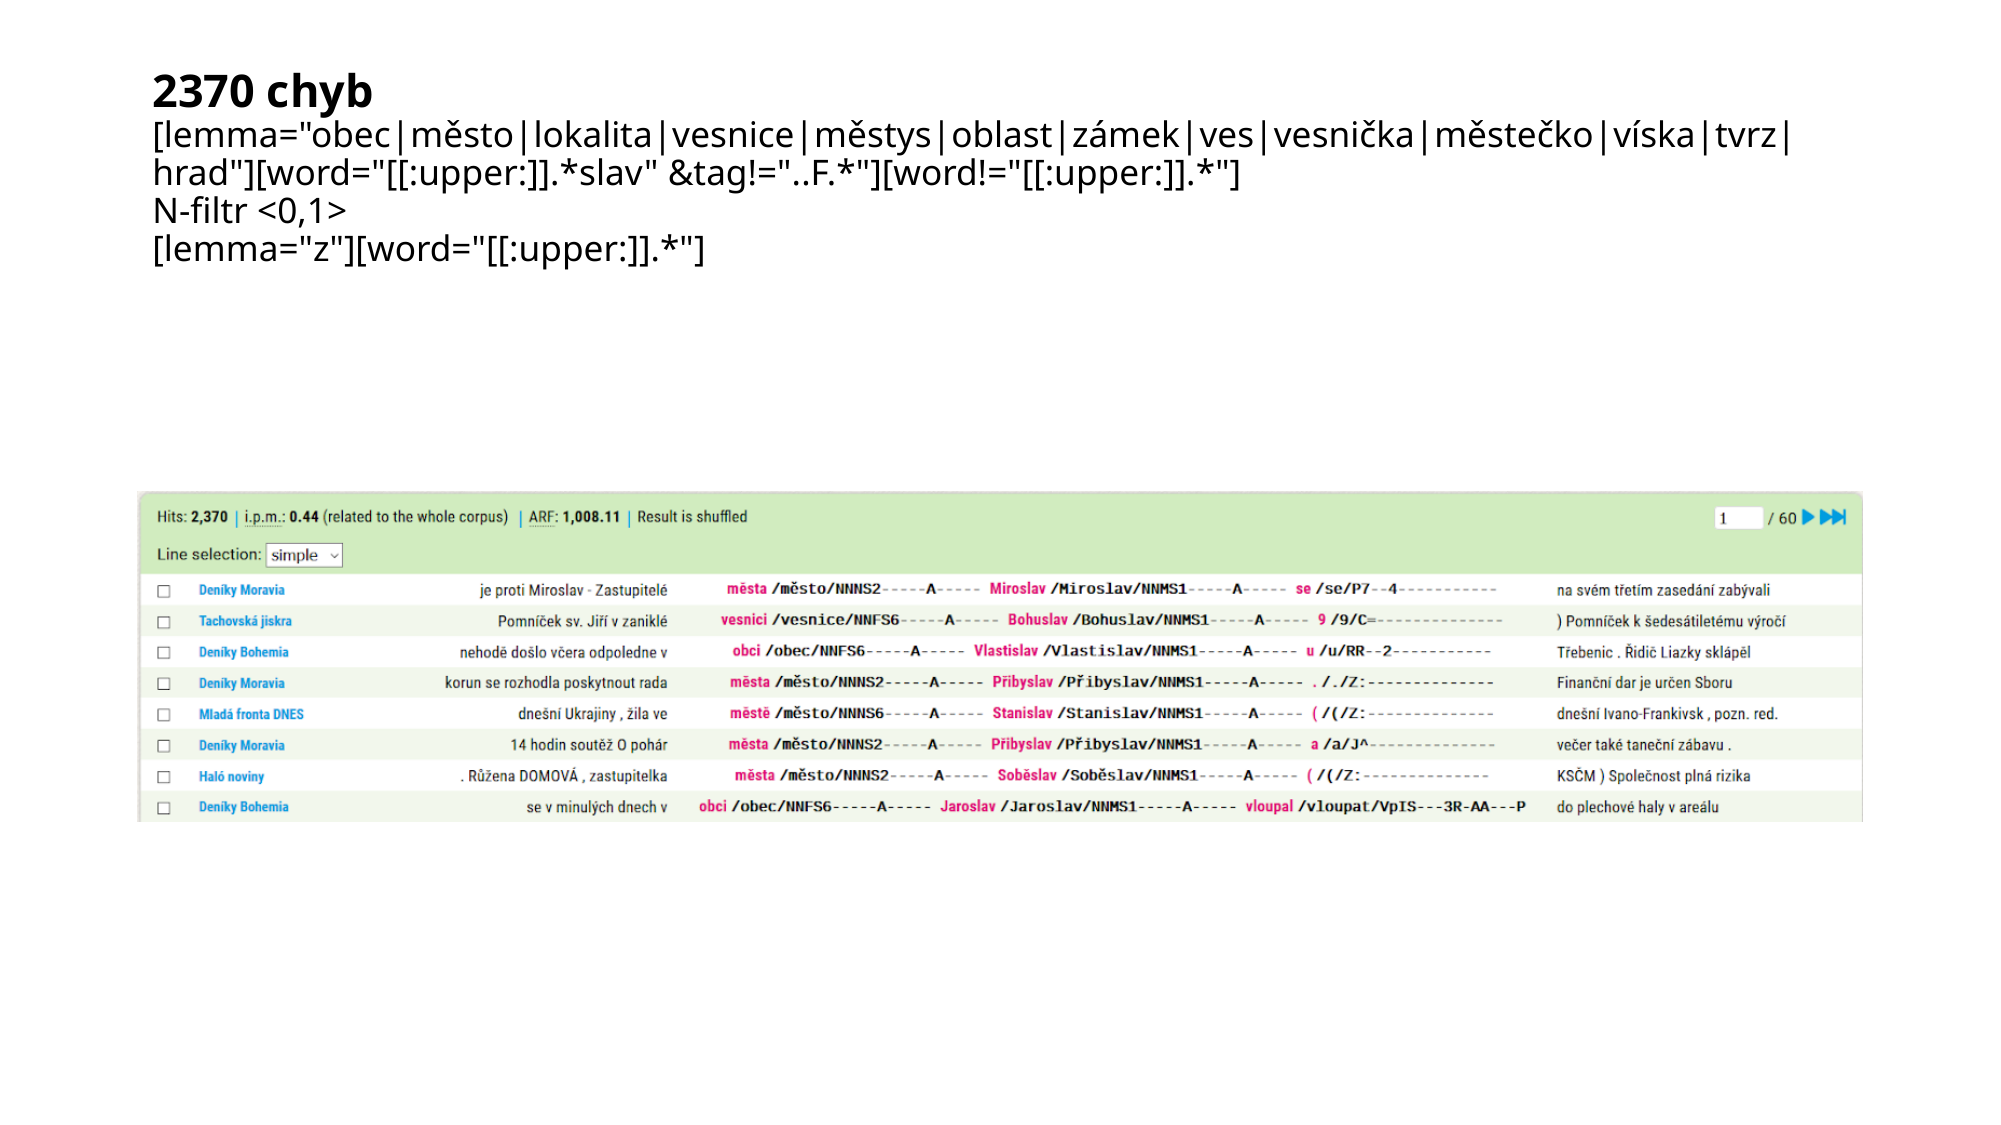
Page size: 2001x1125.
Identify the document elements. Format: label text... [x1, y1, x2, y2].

picture [137, 491, 1863, 822]
title 2370 chyb [lemma="obec|město|lokalita|vesnice|městys|oblast|zámek|ves|vesnička|městečko|víska|tvrz|hrad"][word="[[:upper:]].*slav" &tag!="..F.*"][word!="[[:upper:]].*"] N-filtr <0,1> [lemma="z"][word="[[:upper:]].*"] [137, 59, 1863, 278]
